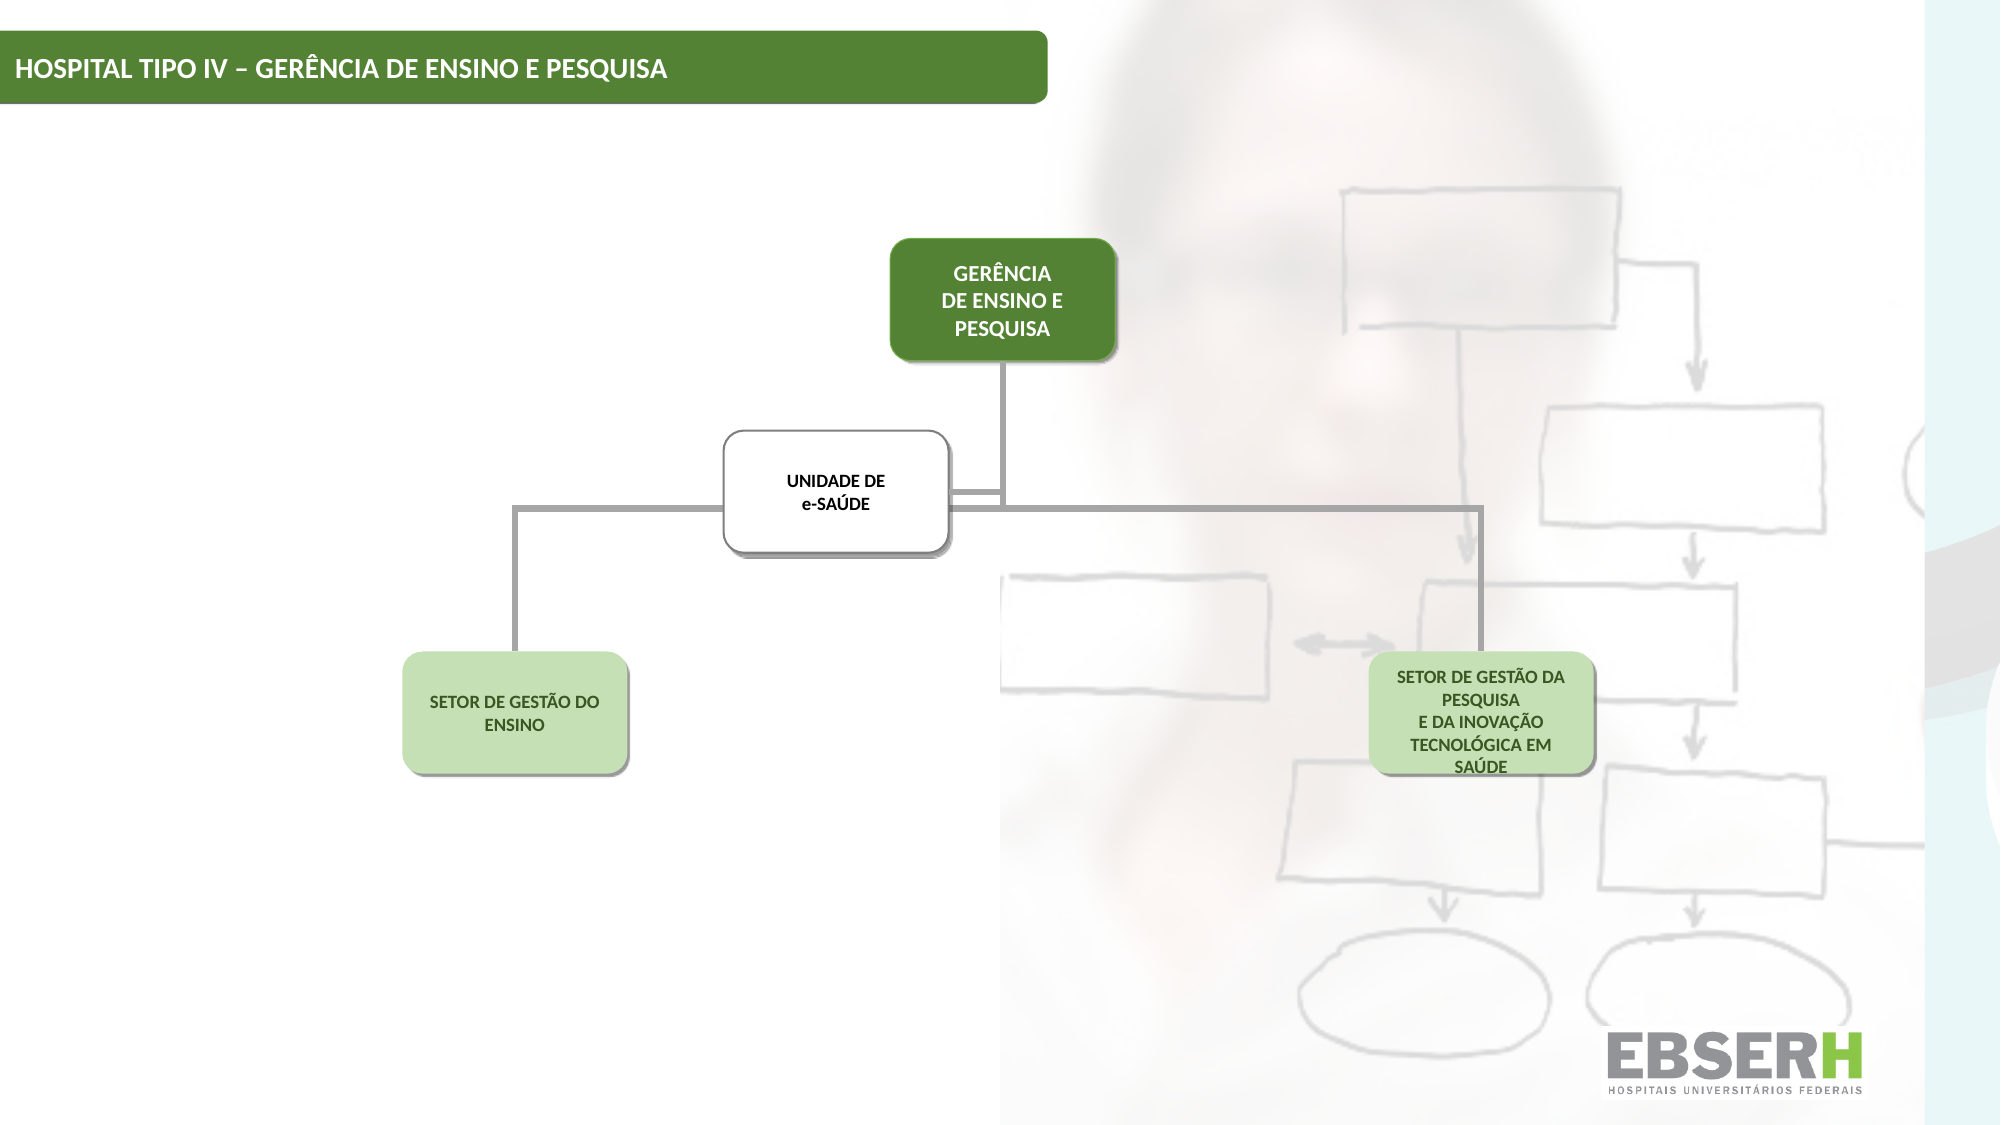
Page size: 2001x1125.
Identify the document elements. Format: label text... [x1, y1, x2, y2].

text_box SETOR DE GESTÃO DA PESQUISA E DA INOVAÇÃO TECNOLÓGICA EM SAÚDE [1368, 651, 1594, 774]
text_box HOSPITAL TIPO IV – GERÊNCIA DE ENSINO E PESQUISA [0, 30, 1048, 103]
text_box UNIDADE DE e-SAÚDE [723, 430, 949, 553]
text_box GERÊNCIA DE ENSINO E PESQUISA [890, 238, 1116, 361]
text_box SETOR DE GESTÃO DO ENSINO [402, 651, 628, 774]
